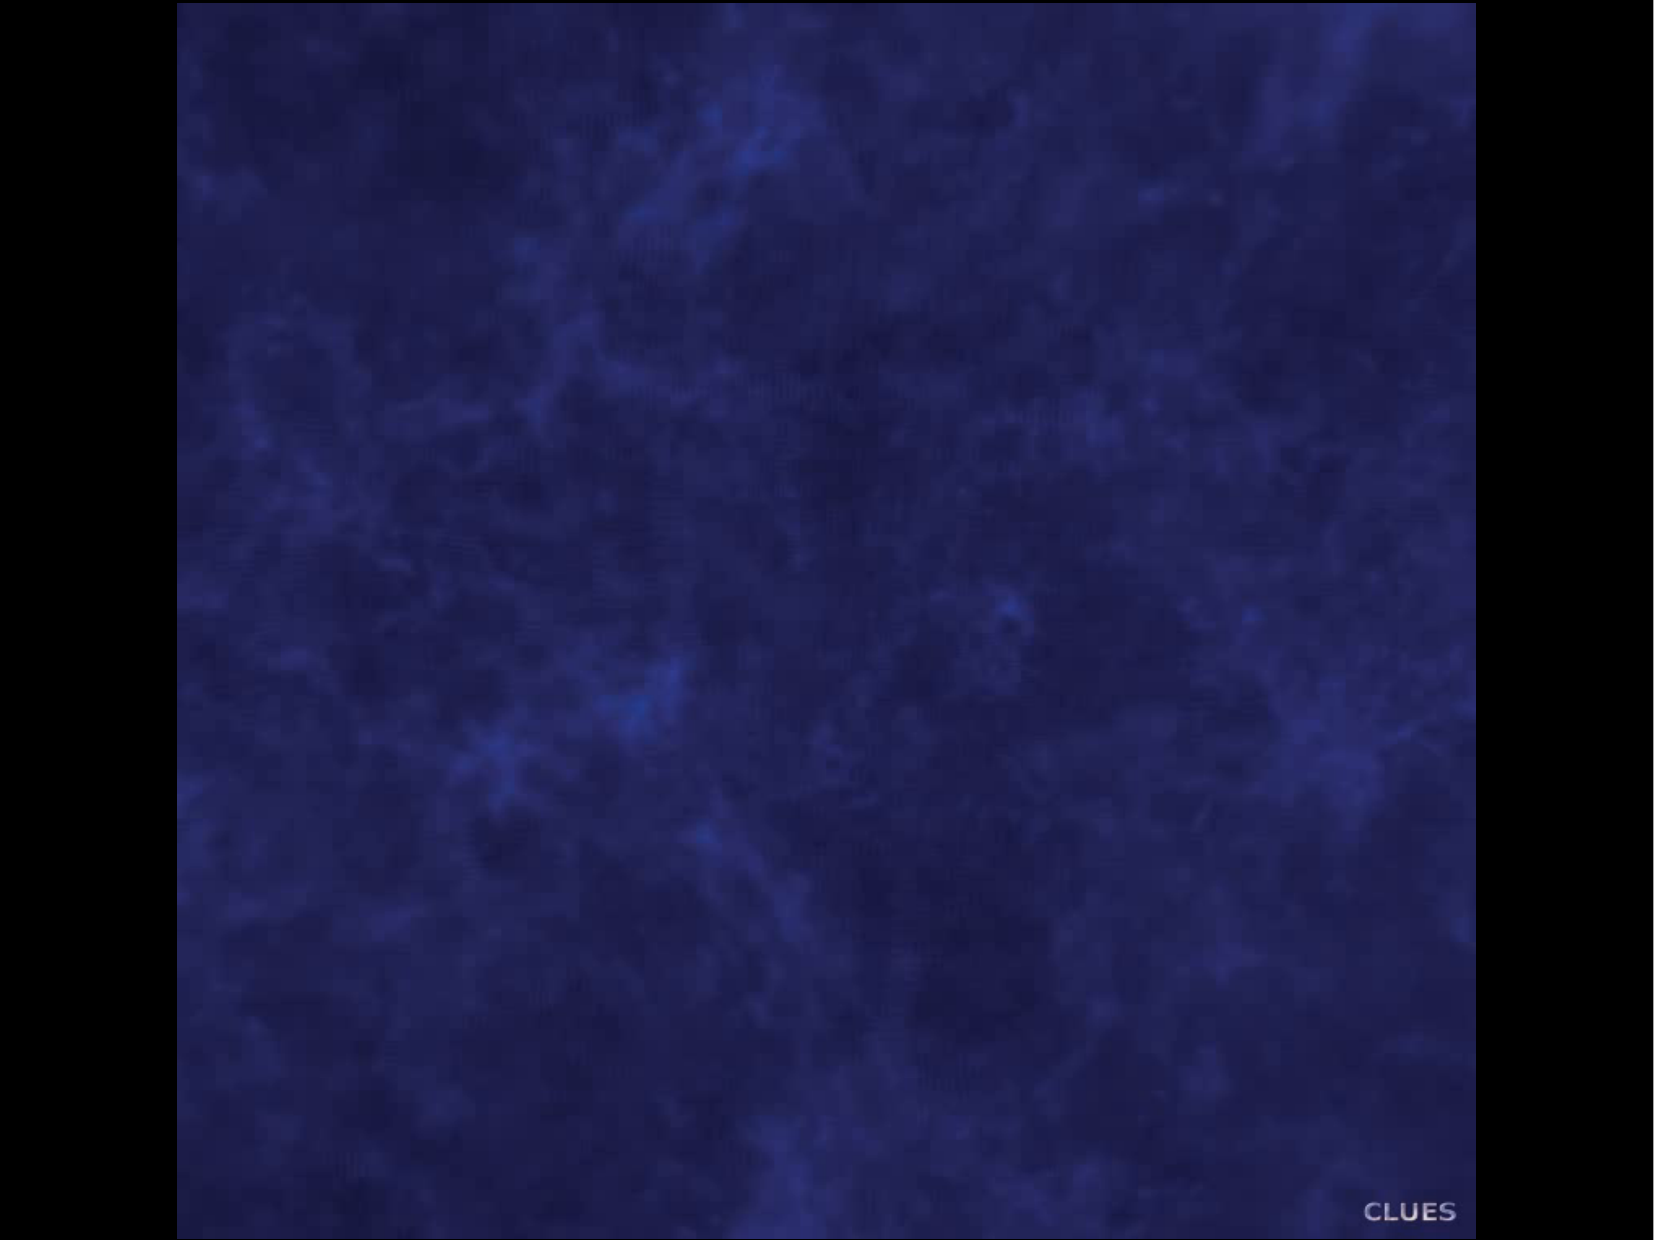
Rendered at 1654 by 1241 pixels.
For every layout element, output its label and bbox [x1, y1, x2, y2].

text_box [177, 3, 1477, 1240]
